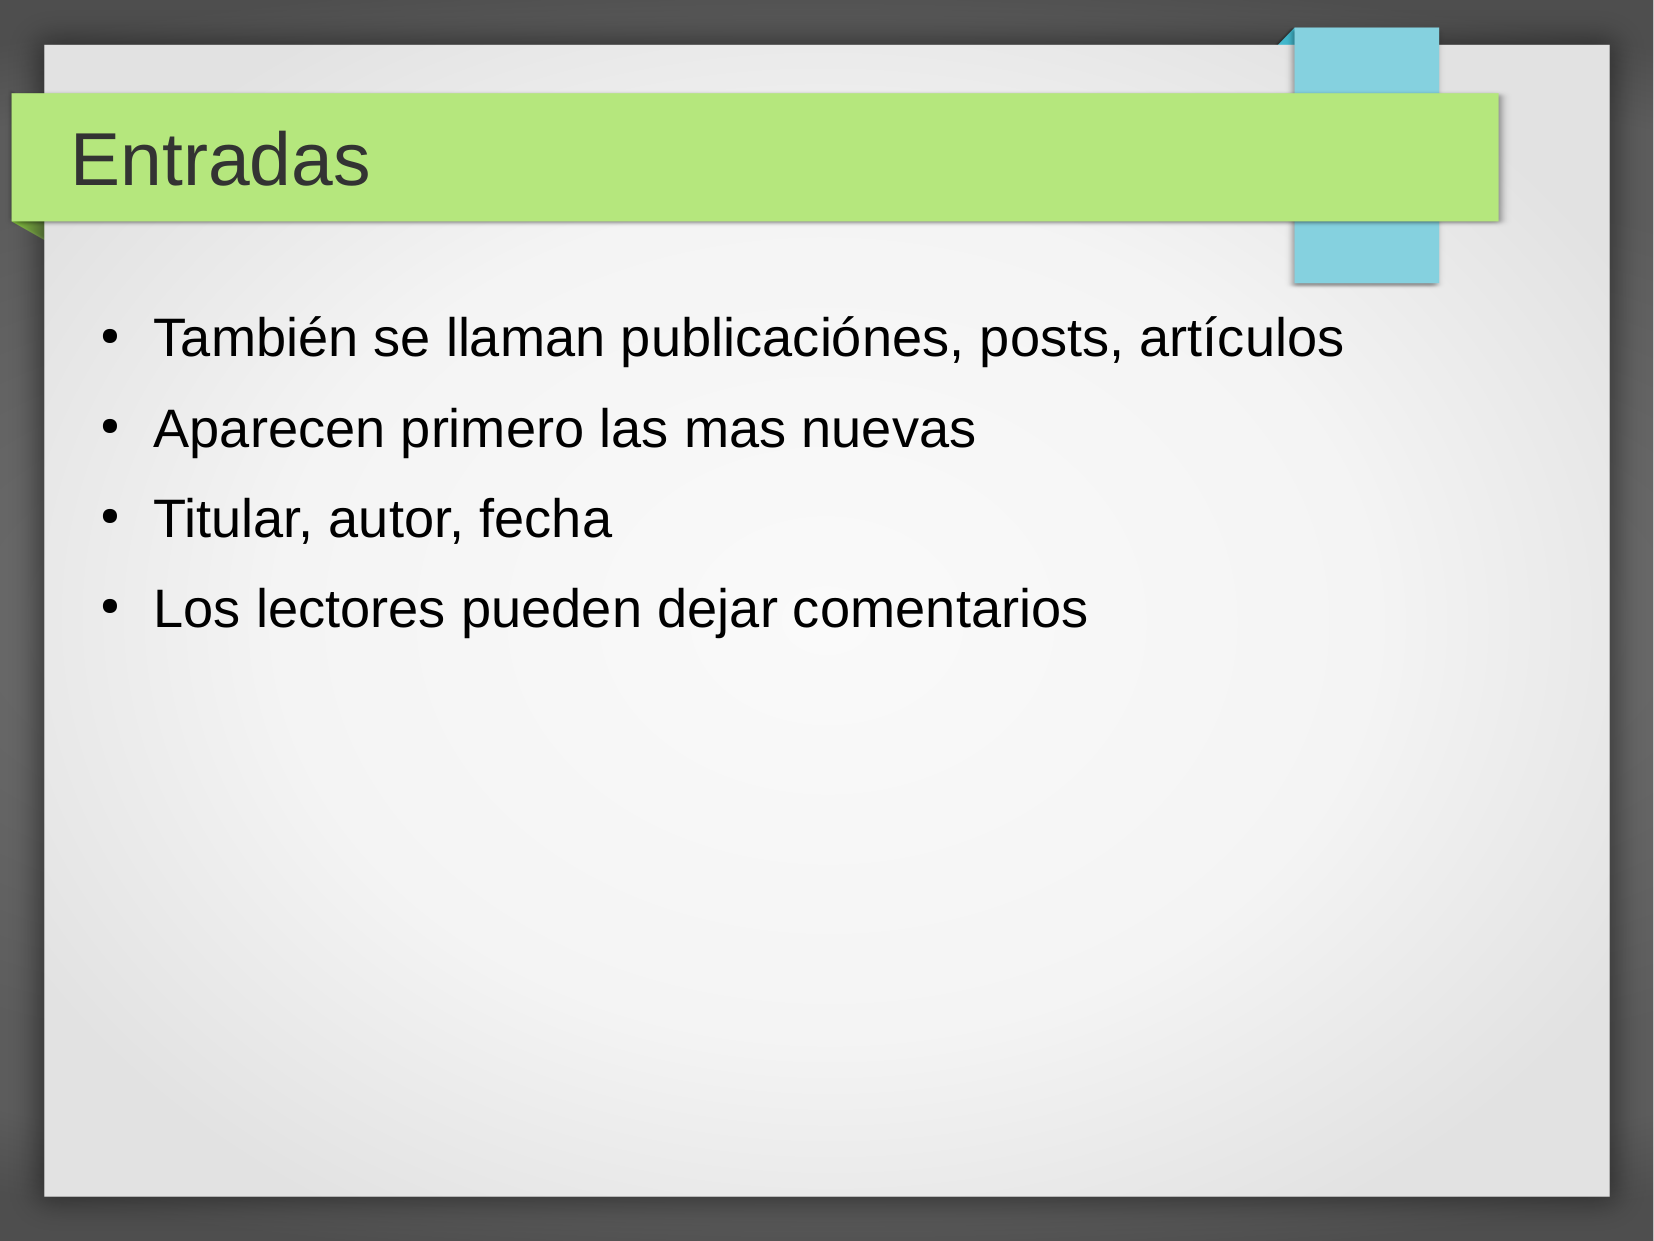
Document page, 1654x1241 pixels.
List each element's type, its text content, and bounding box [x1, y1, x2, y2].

title Entradas [70, 106, 1229, 213]
picture [0, 0, 1654, 1241]
list También se llaman publicaciónes, posts, artículos Aparecen primero las mas nuevas Titular, autor, fecha Los lectores pueden dejar comentarios [82, 307, 1571, 1127]
